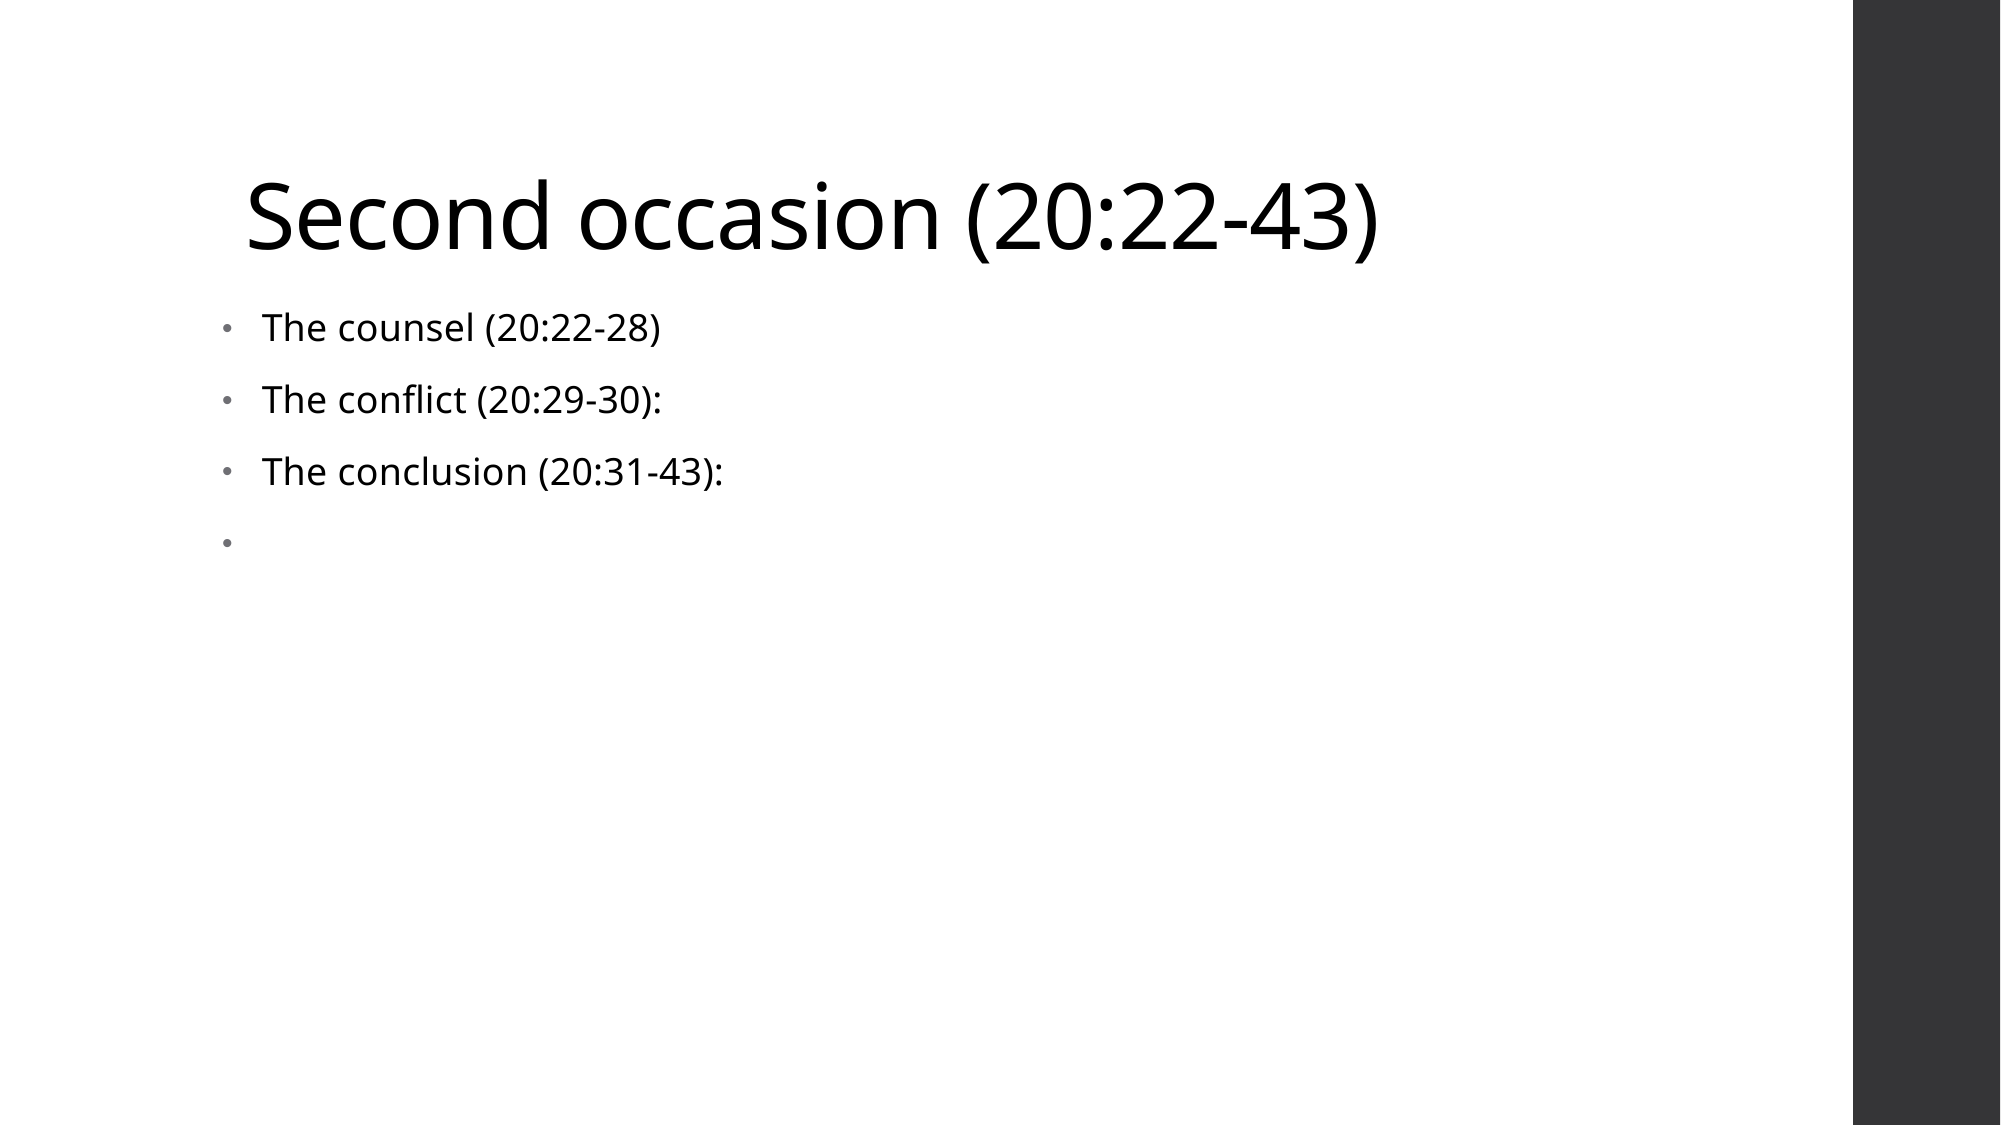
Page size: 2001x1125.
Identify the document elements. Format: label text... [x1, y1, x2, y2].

list The counsel (20:22-28) The conflict (20:29-30): The conclusion (20:31-43): [206, 299, 1617, 1014]
title Second occasion (20:22-43) [206, 60, 1797, 278]
